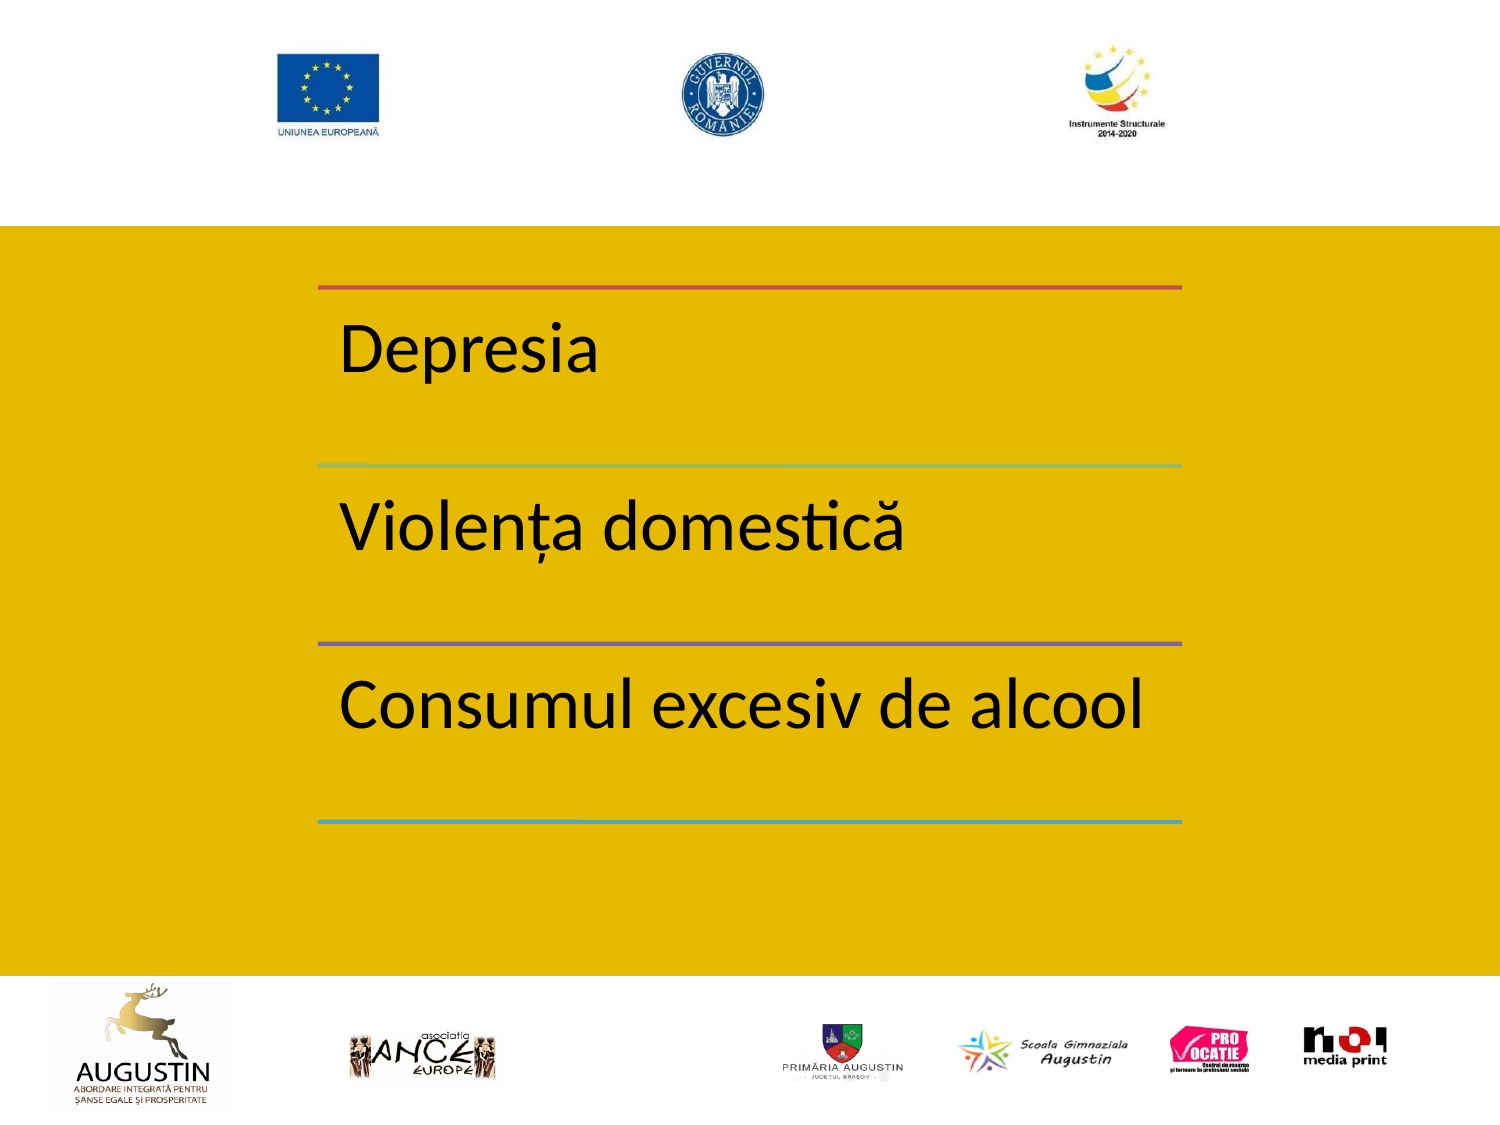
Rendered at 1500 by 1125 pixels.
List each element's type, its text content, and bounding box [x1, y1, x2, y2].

text_box Consumul excesiv de alcool [317, 643, 1183, 821]
text_box Depresia [317, 287, 1183, 465]
text_box Violența domestică [317, 465, 1183, 643]
